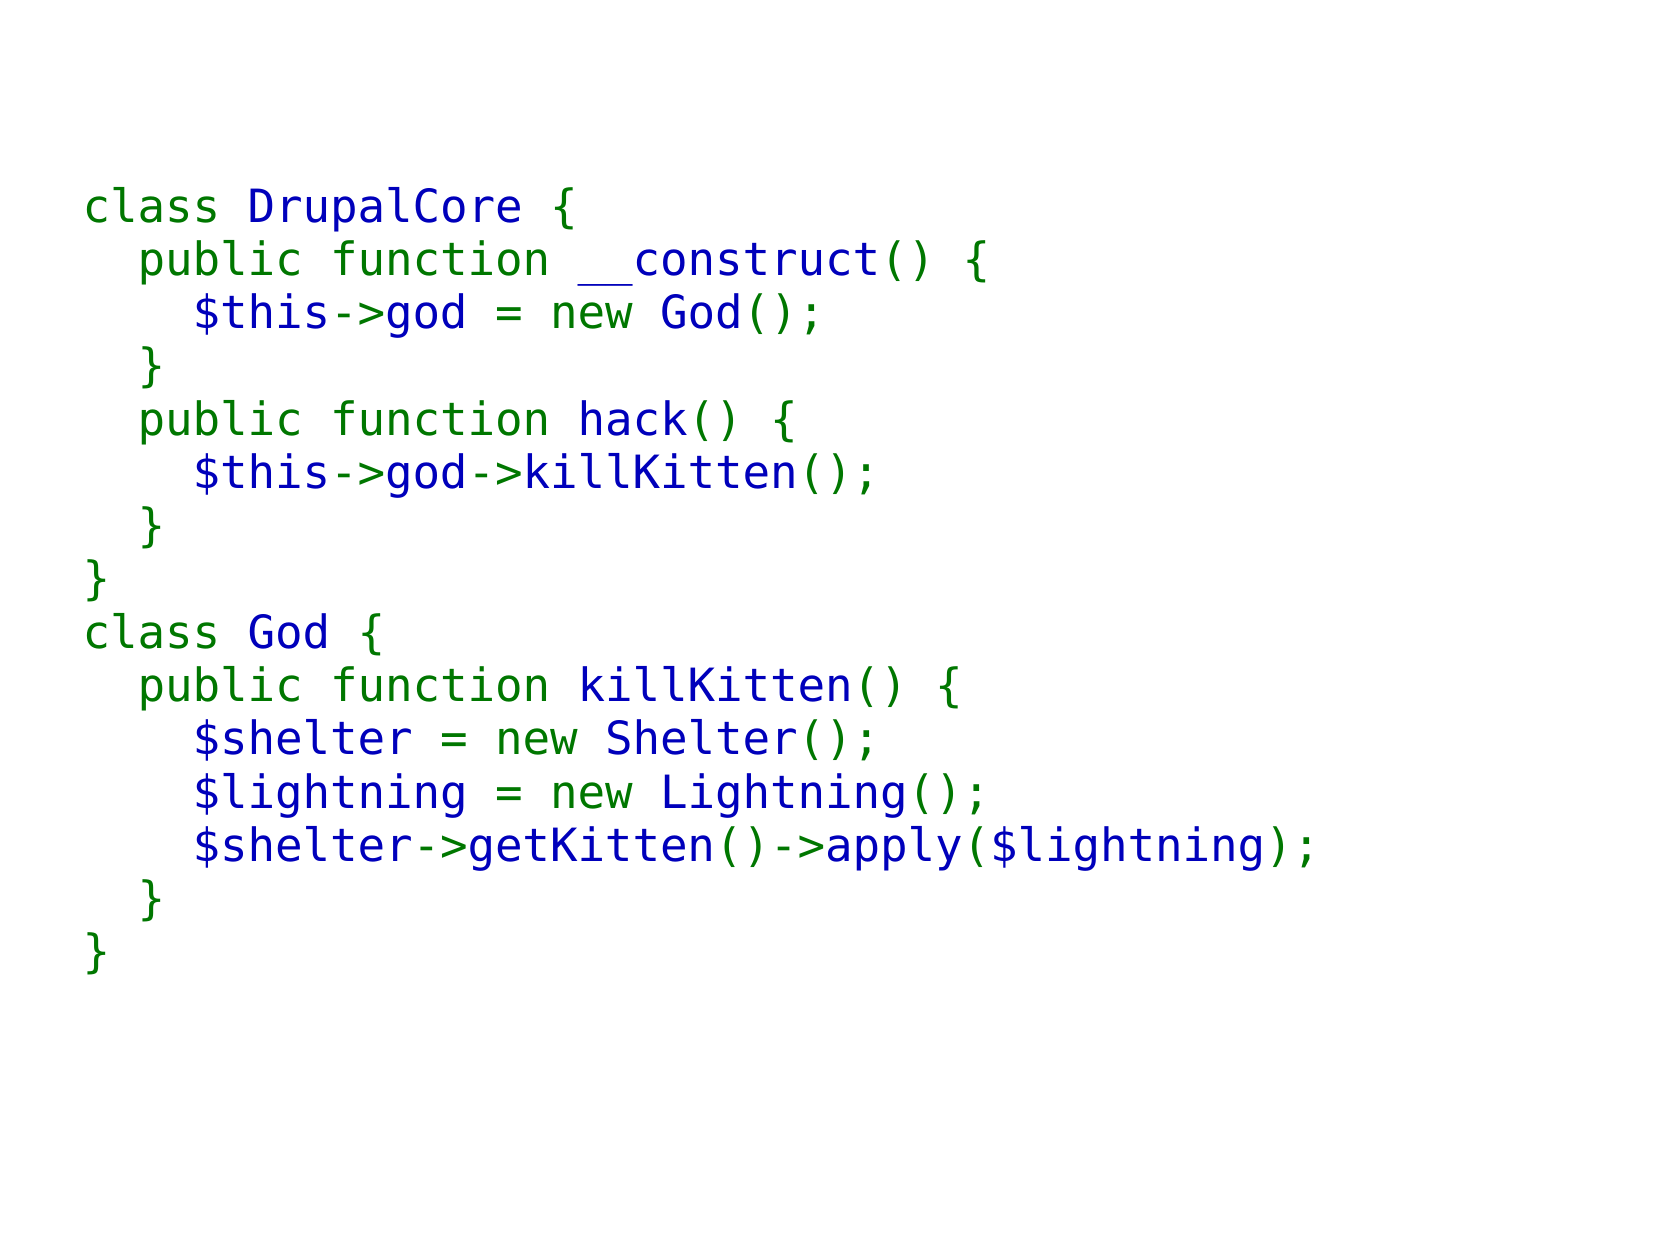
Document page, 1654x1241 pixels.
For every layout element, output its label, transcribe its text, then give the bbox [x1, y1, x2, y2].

subtitle class DrupalCore { public function __construct() { $this->god = new God(); } public function hack() { $this->god->killKitten(); } } class God { public function killKitten() { $shelter = new Shelter(); $lightning = new Lightning(); $shelter->getKitten()->apply($lightning); } } [82, 49, 1571, 1109]
